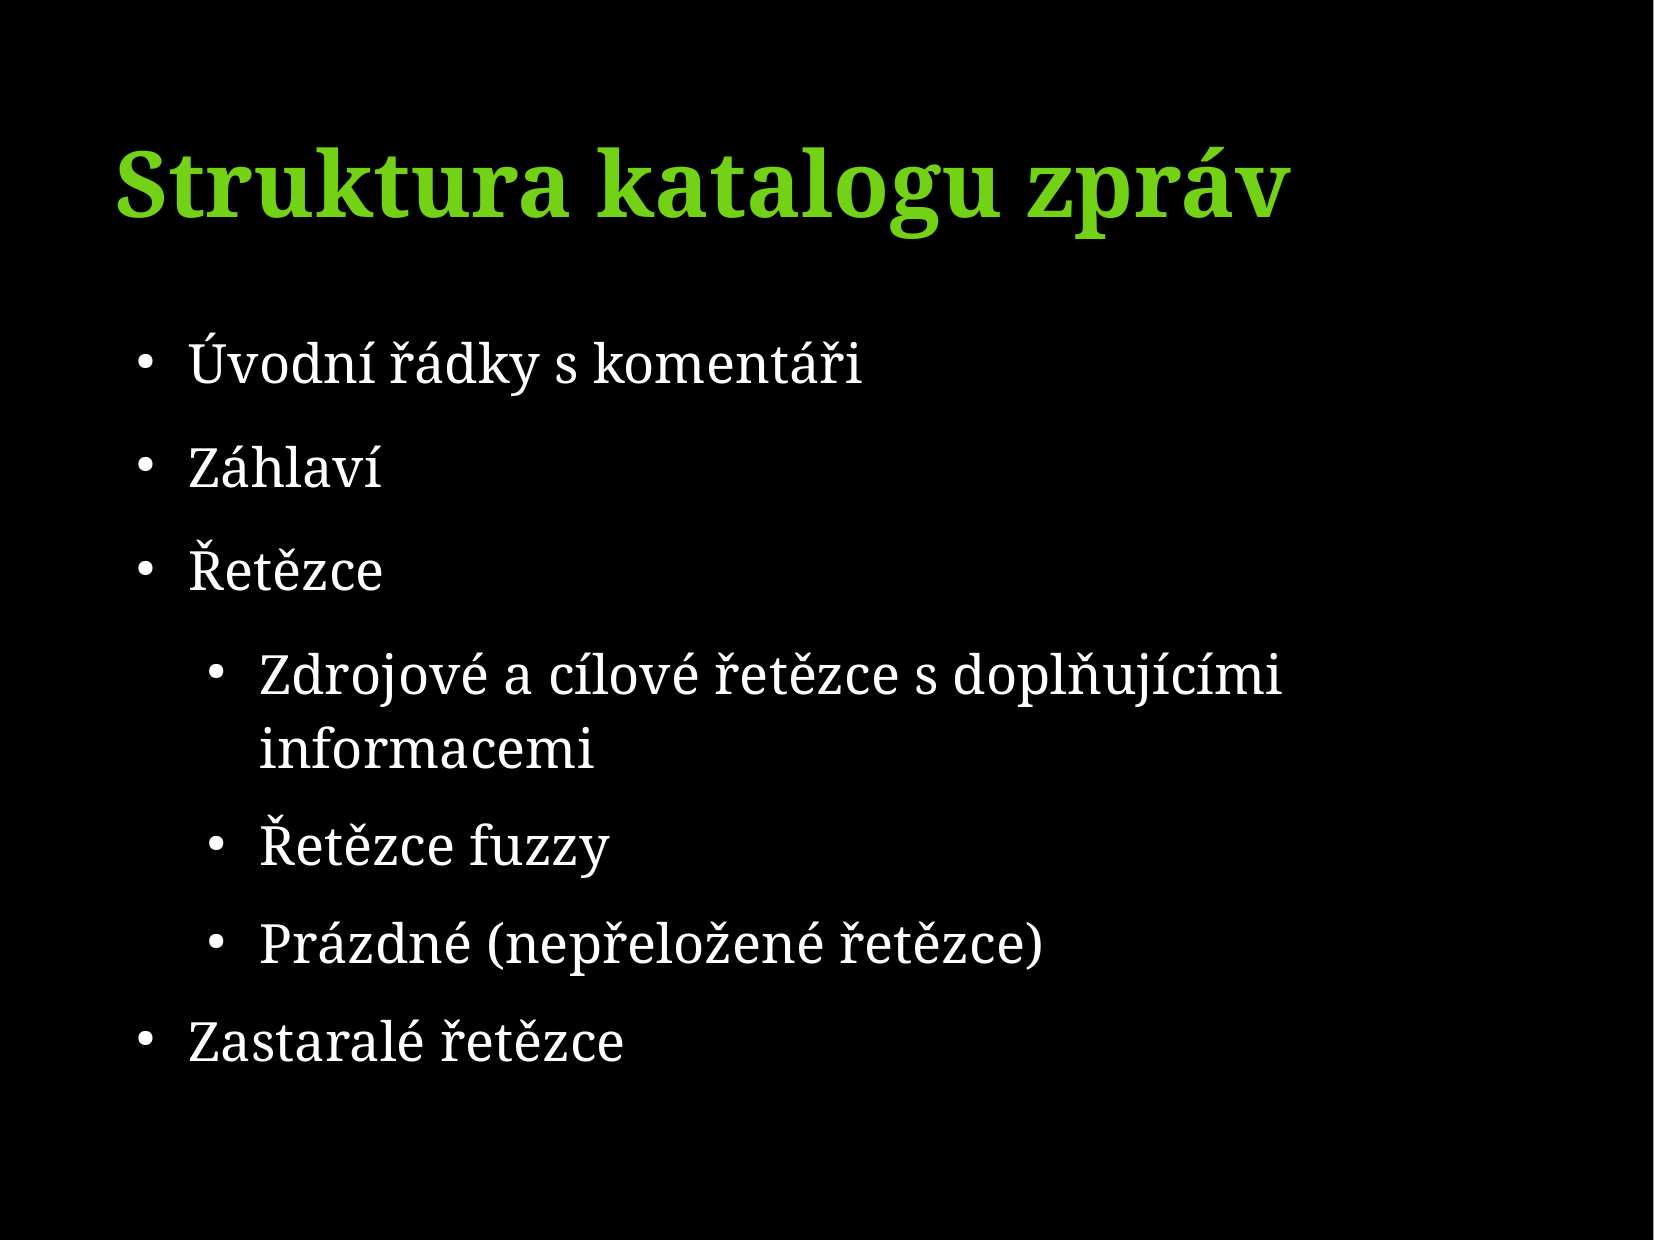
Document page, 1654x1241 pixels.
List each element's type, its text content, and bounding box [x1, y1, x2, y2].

title Struktura katalogu zpráv [115, 78, 1539, 287]
list Úvodní řádky s komentáři Záhlaví Řetězce Zdrojové a cílové řetězce s doplňujícími informacemi Řetězce fuzzy Prázdné (nepřeložené řetězce) Zastaralé řetězce [118, 325, 1536, 1145]
